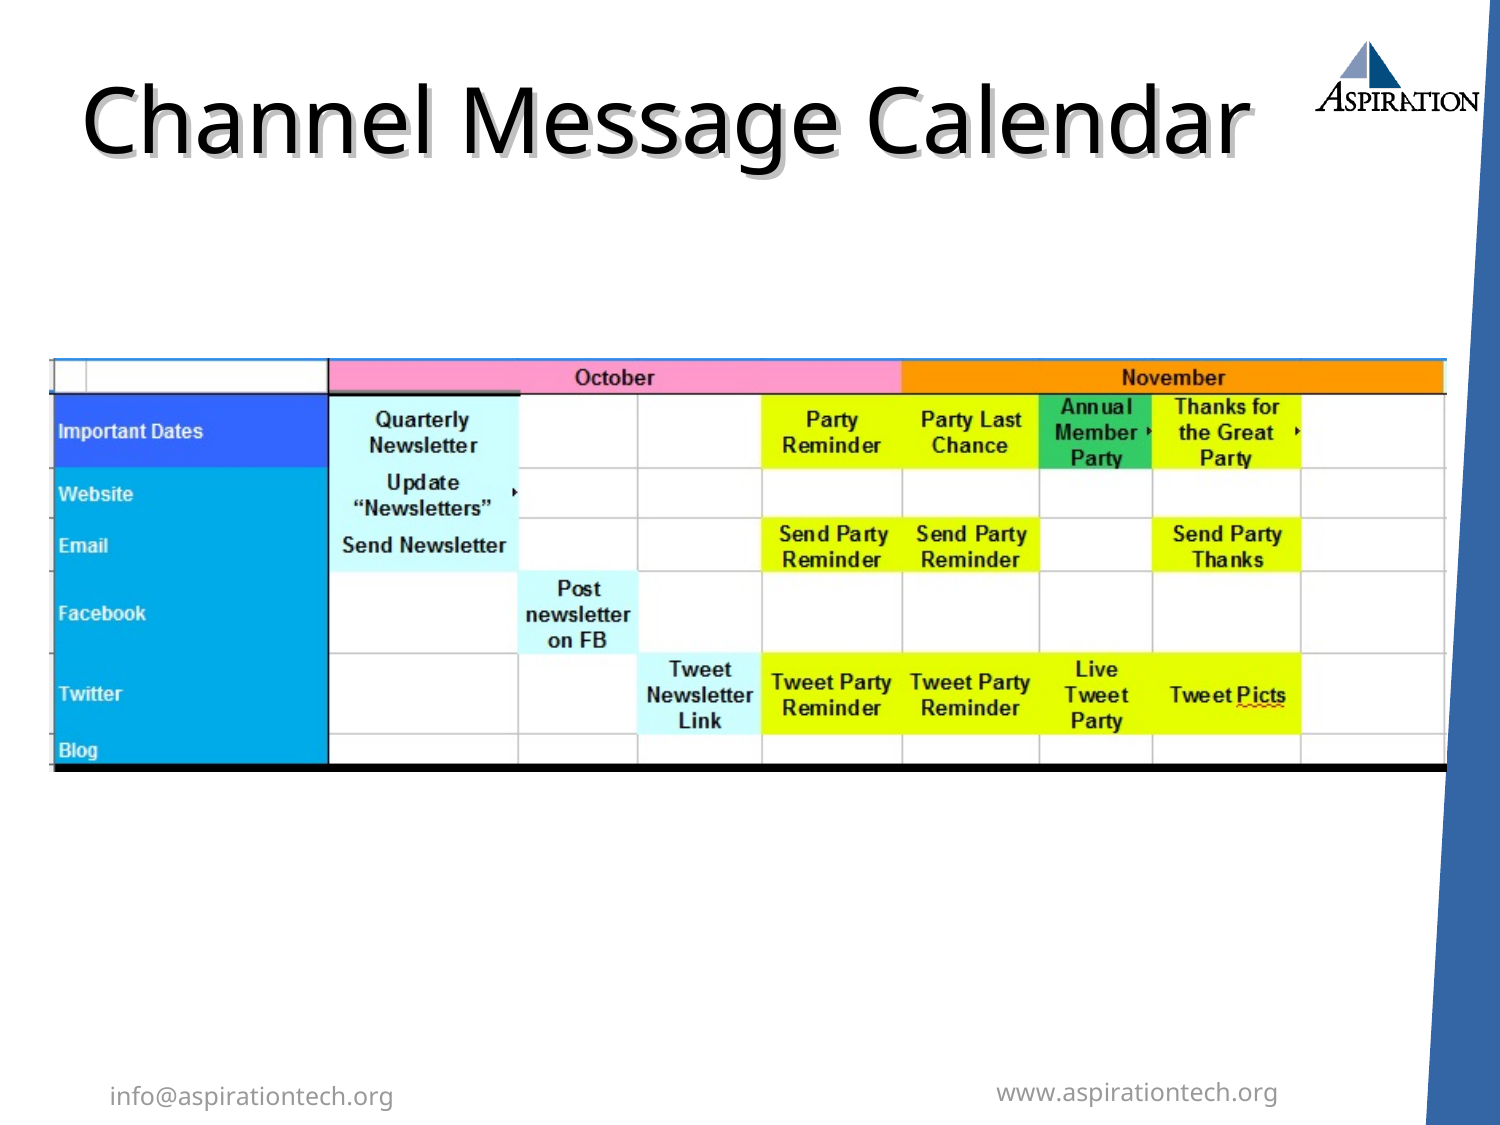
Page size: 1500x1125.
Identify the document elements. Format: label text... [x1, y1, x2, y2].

title Channel Message Calendar [49, 19, 1284, 206]
picture [49, 358, 1447, 772]
picture [1315, 41, 1480, 120]
